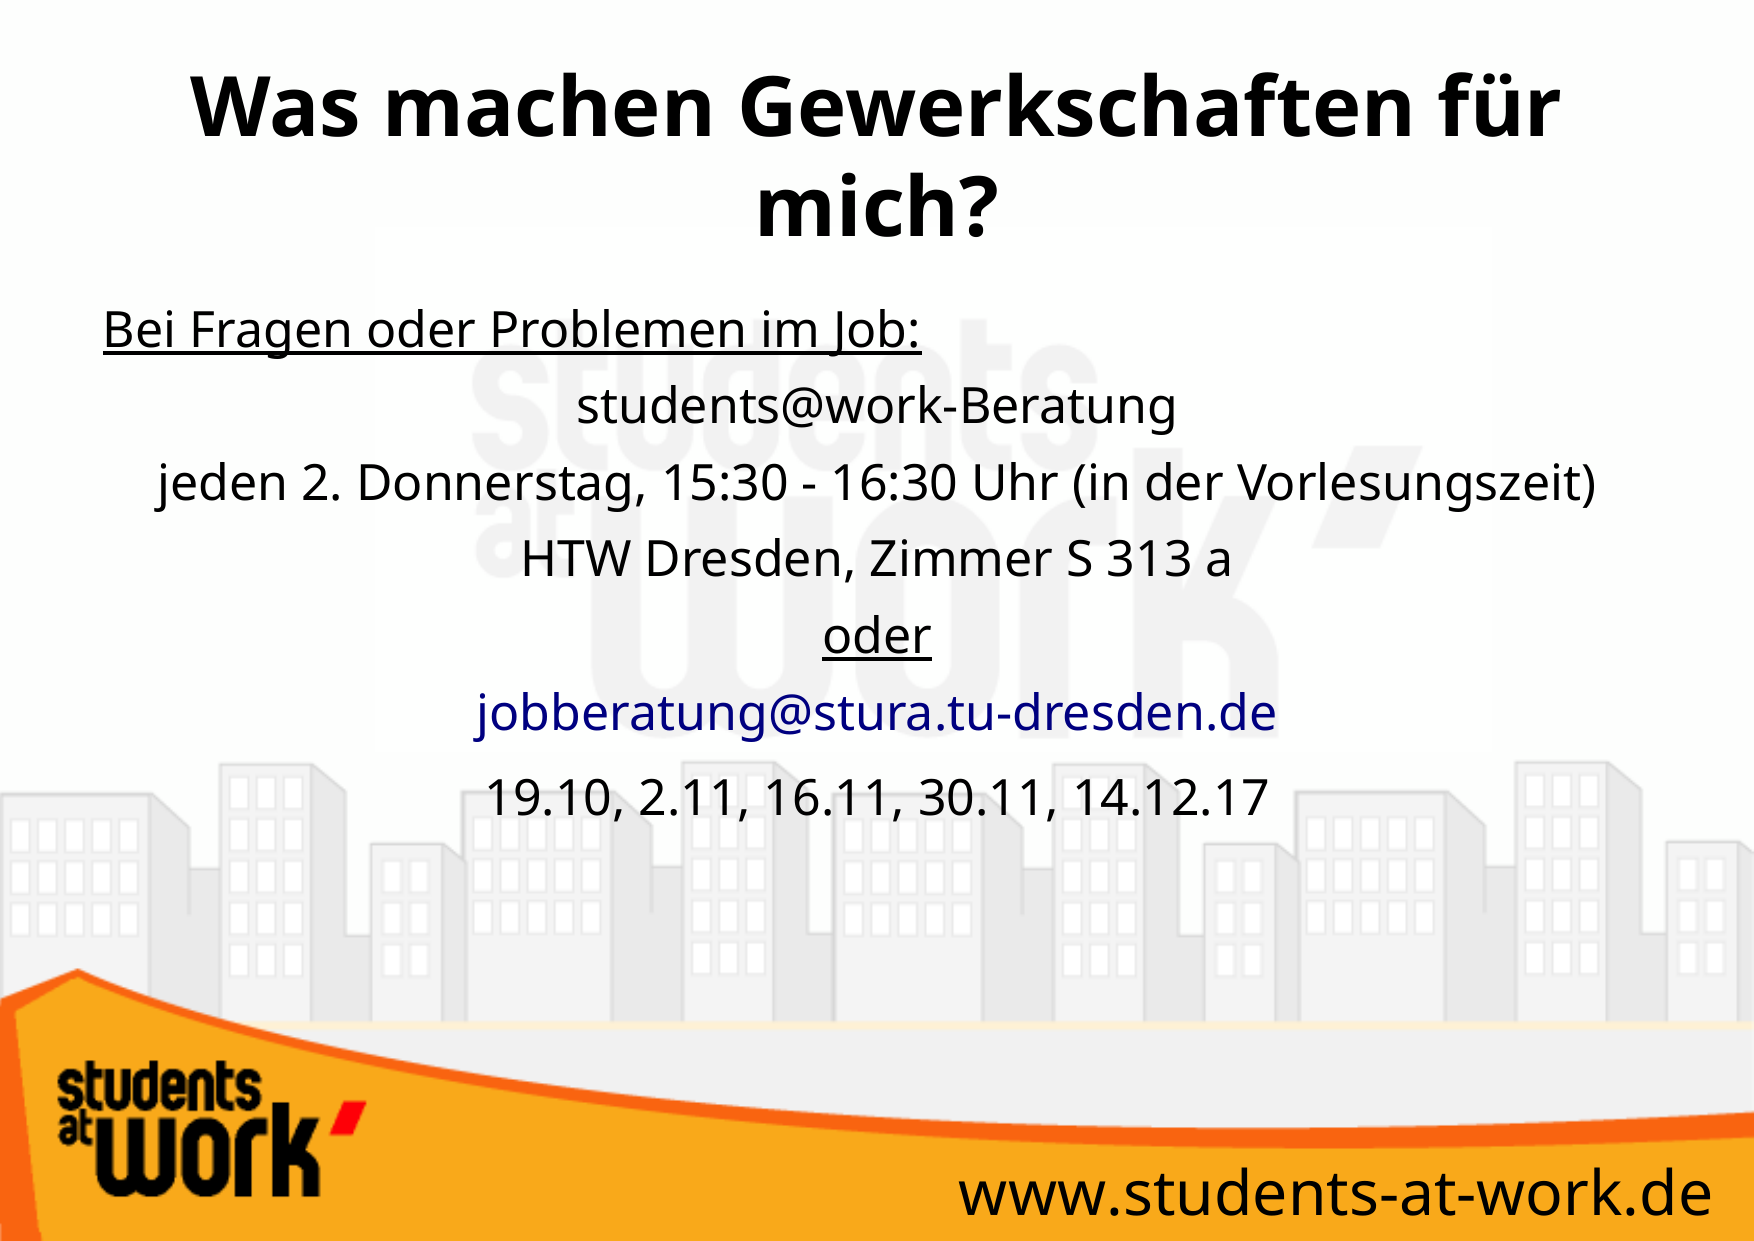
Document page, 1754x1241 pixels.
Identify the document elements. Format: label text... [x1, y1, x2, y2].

title Was machen Gewerkschaften für mich? [87, 45, 1667, 261]
picture [0, 0, 1754, 1241]
list Bei Fragen oder Problemen im Job: students@work-Beratung jeden 2. Donnerstag, 15:30 - 16:30 Uhr (in der Vorlesungszeit) HTW Dresden, Zimmer S 313 a oder jobberatung@stura.tu-dresden.de 19.10, 2.11, 16.11, 30.11, 14.12.17 [87, 289, 1667, 978]
text_box www.students-at-work.de [944, 1145, 1730, 1236]
